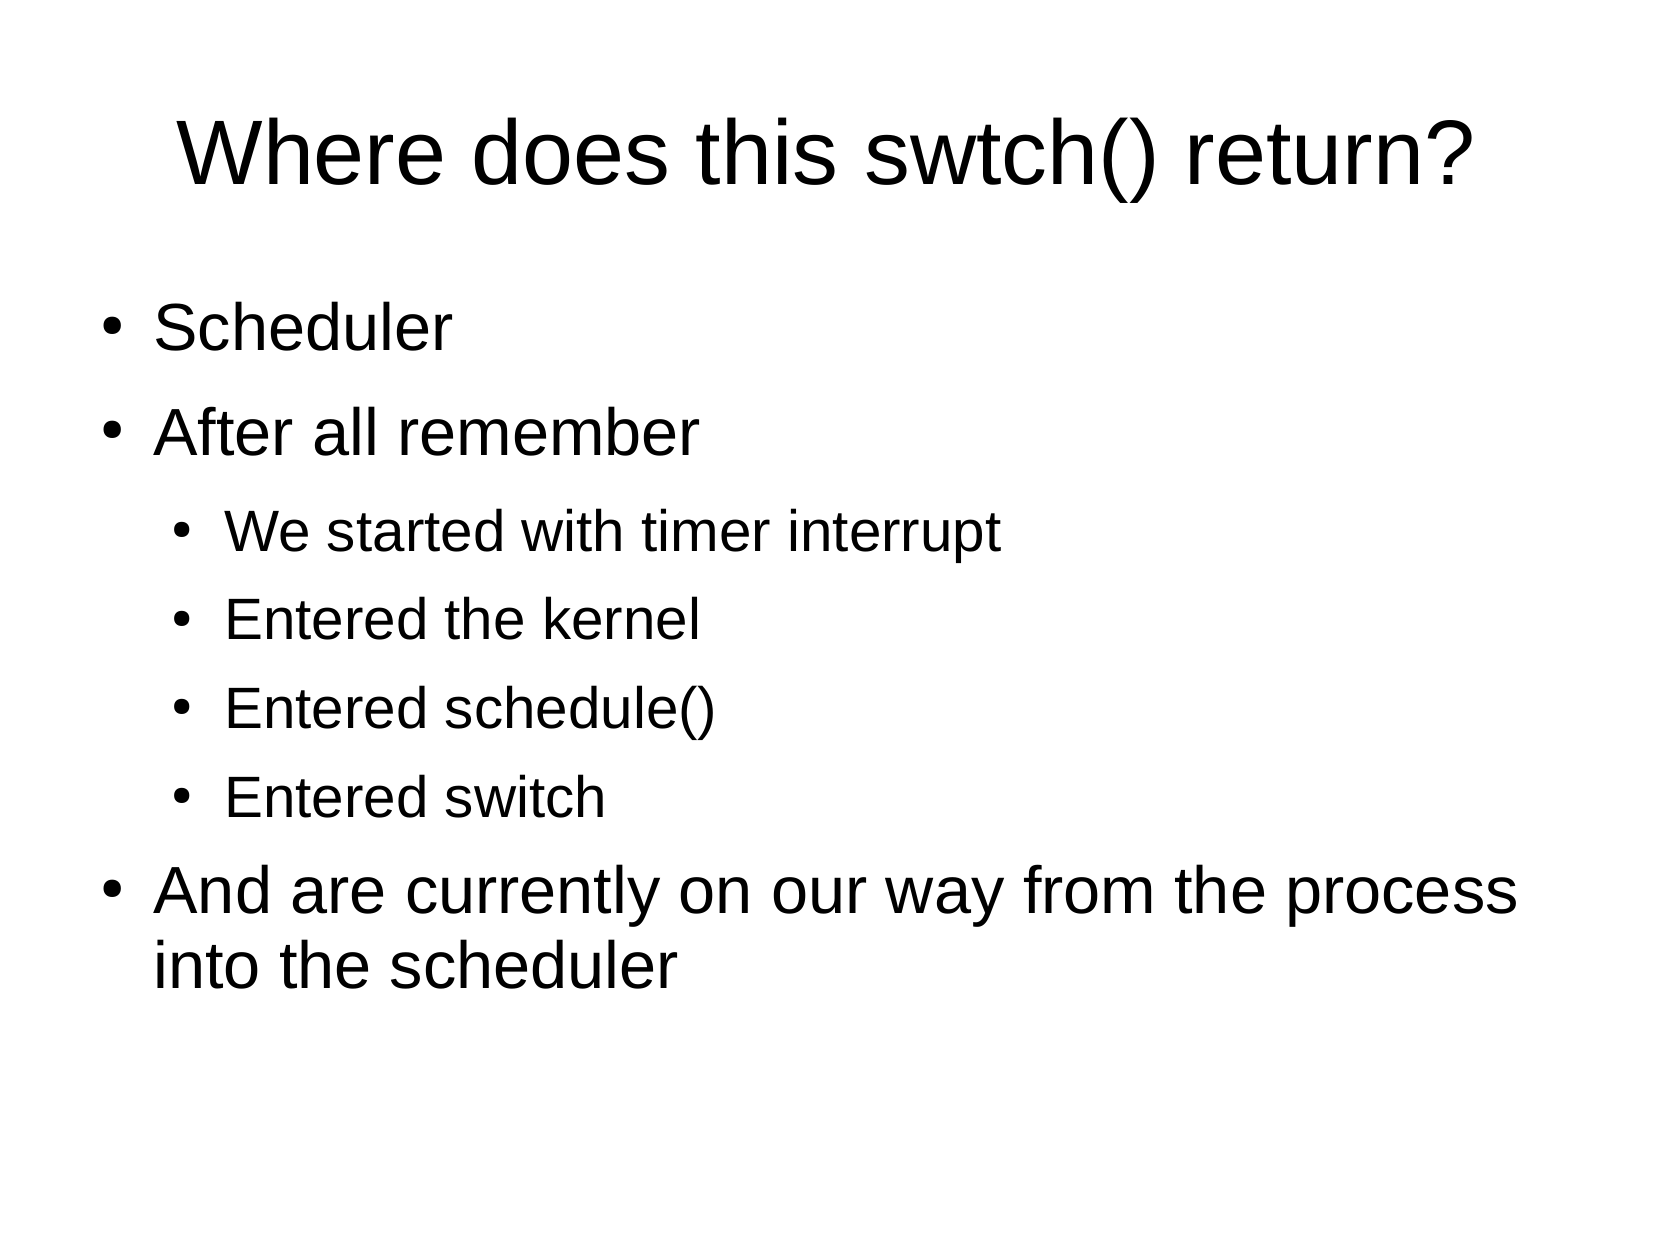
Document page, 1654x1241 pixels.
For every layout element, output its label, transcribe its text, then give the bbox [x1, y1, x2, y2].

list Scheduler After all remember We started with timer interrupt Entered the kernel Entered schedule() Entered switch And are currently on our way from the process into the scheduler [82, 290, 1571, 1010]
title Where does this swtch() return? [82, 49, 1571, 257]
